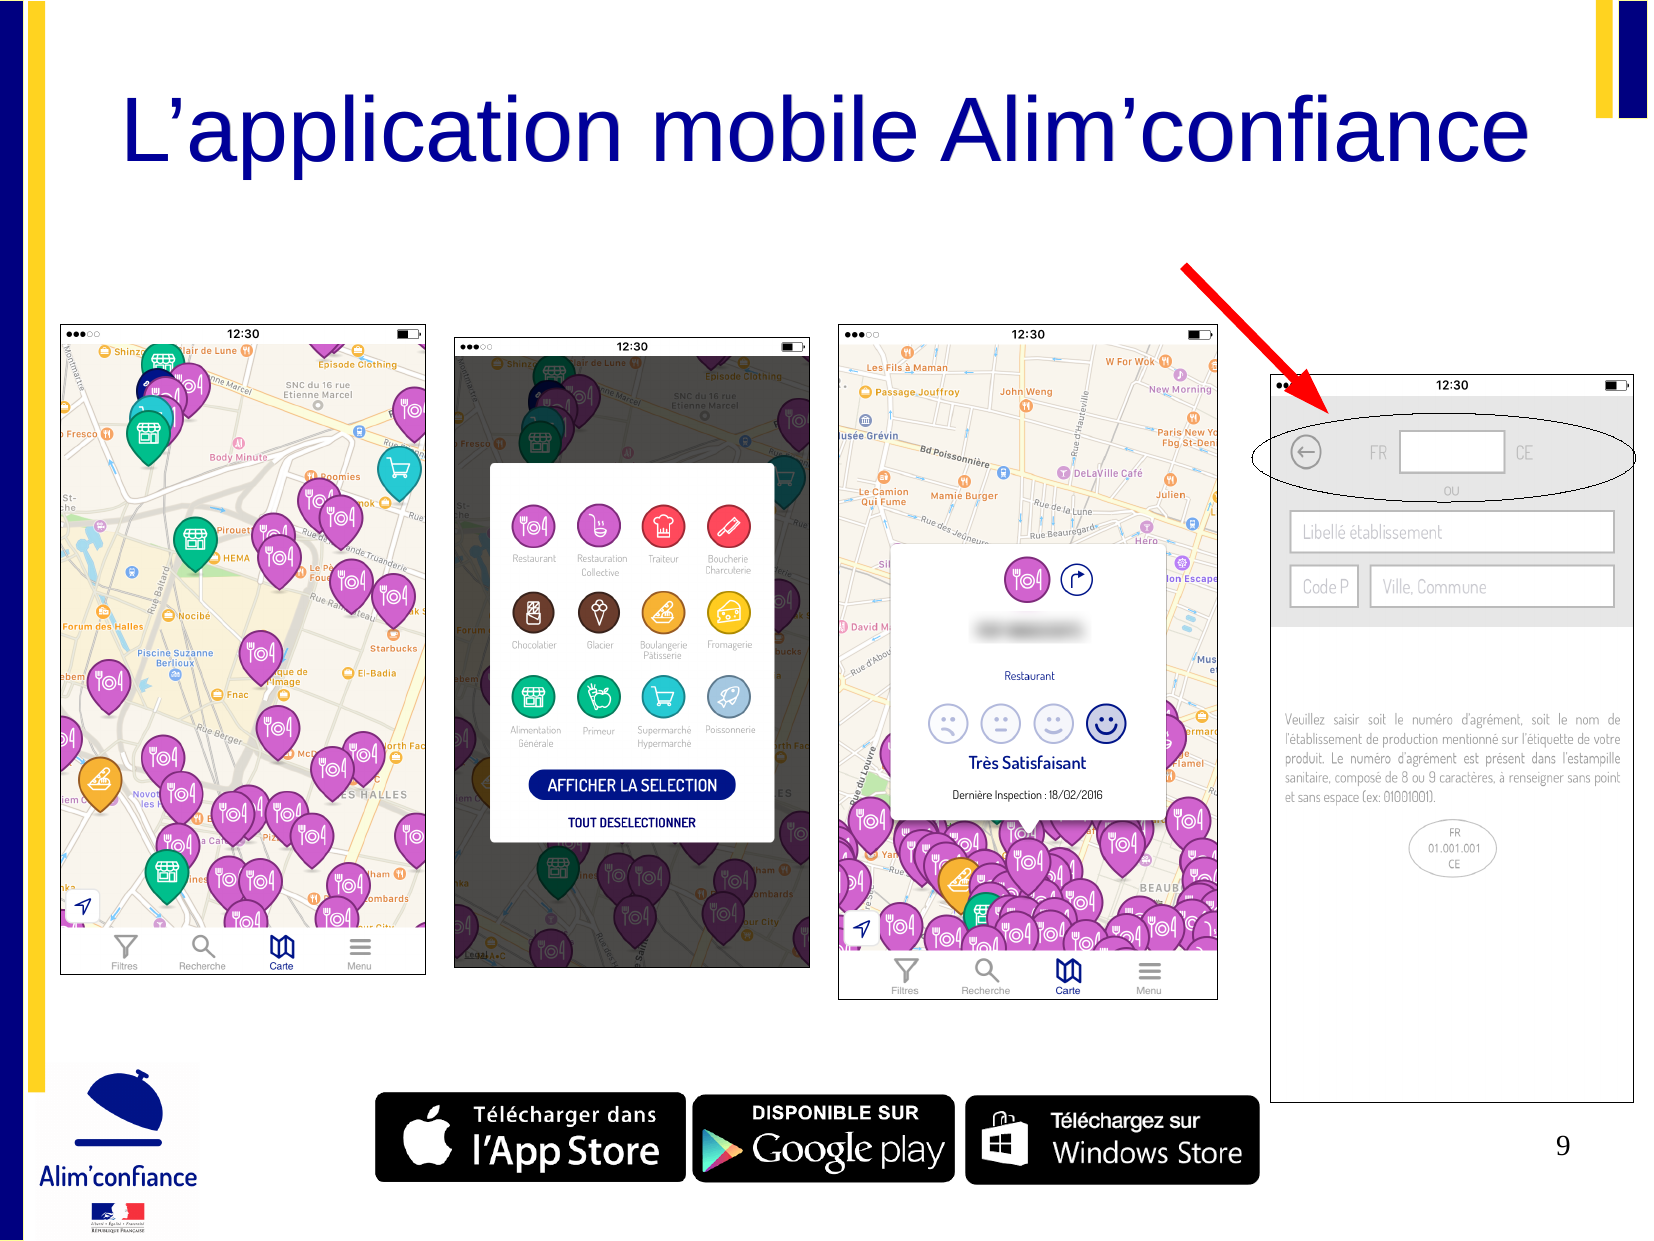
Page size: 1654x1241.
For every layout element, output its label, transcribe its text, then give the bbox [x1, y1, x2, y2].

picture [1270, 374, 1634, 1103]
picture [454, 337, 810, 968]
text_box [0, 0, 24, 1241]
picture [60, 324, 426, 975]
title L’application mobile Alim’confiance [83, 25, 1572, 233]
picture [962, 1092, 1262, 1187]
picture [375, 1092, 686, 1182]
text_box [28, 1, 46, 1093]
text_box [1618, 0, 1648, 119]
text_box [1595, 0, 1613, 119]
picture [838, 324, 1218, 1000]
picture [690, 1089, 957, 1188]
picture [35, 1062, 200, 1241]
